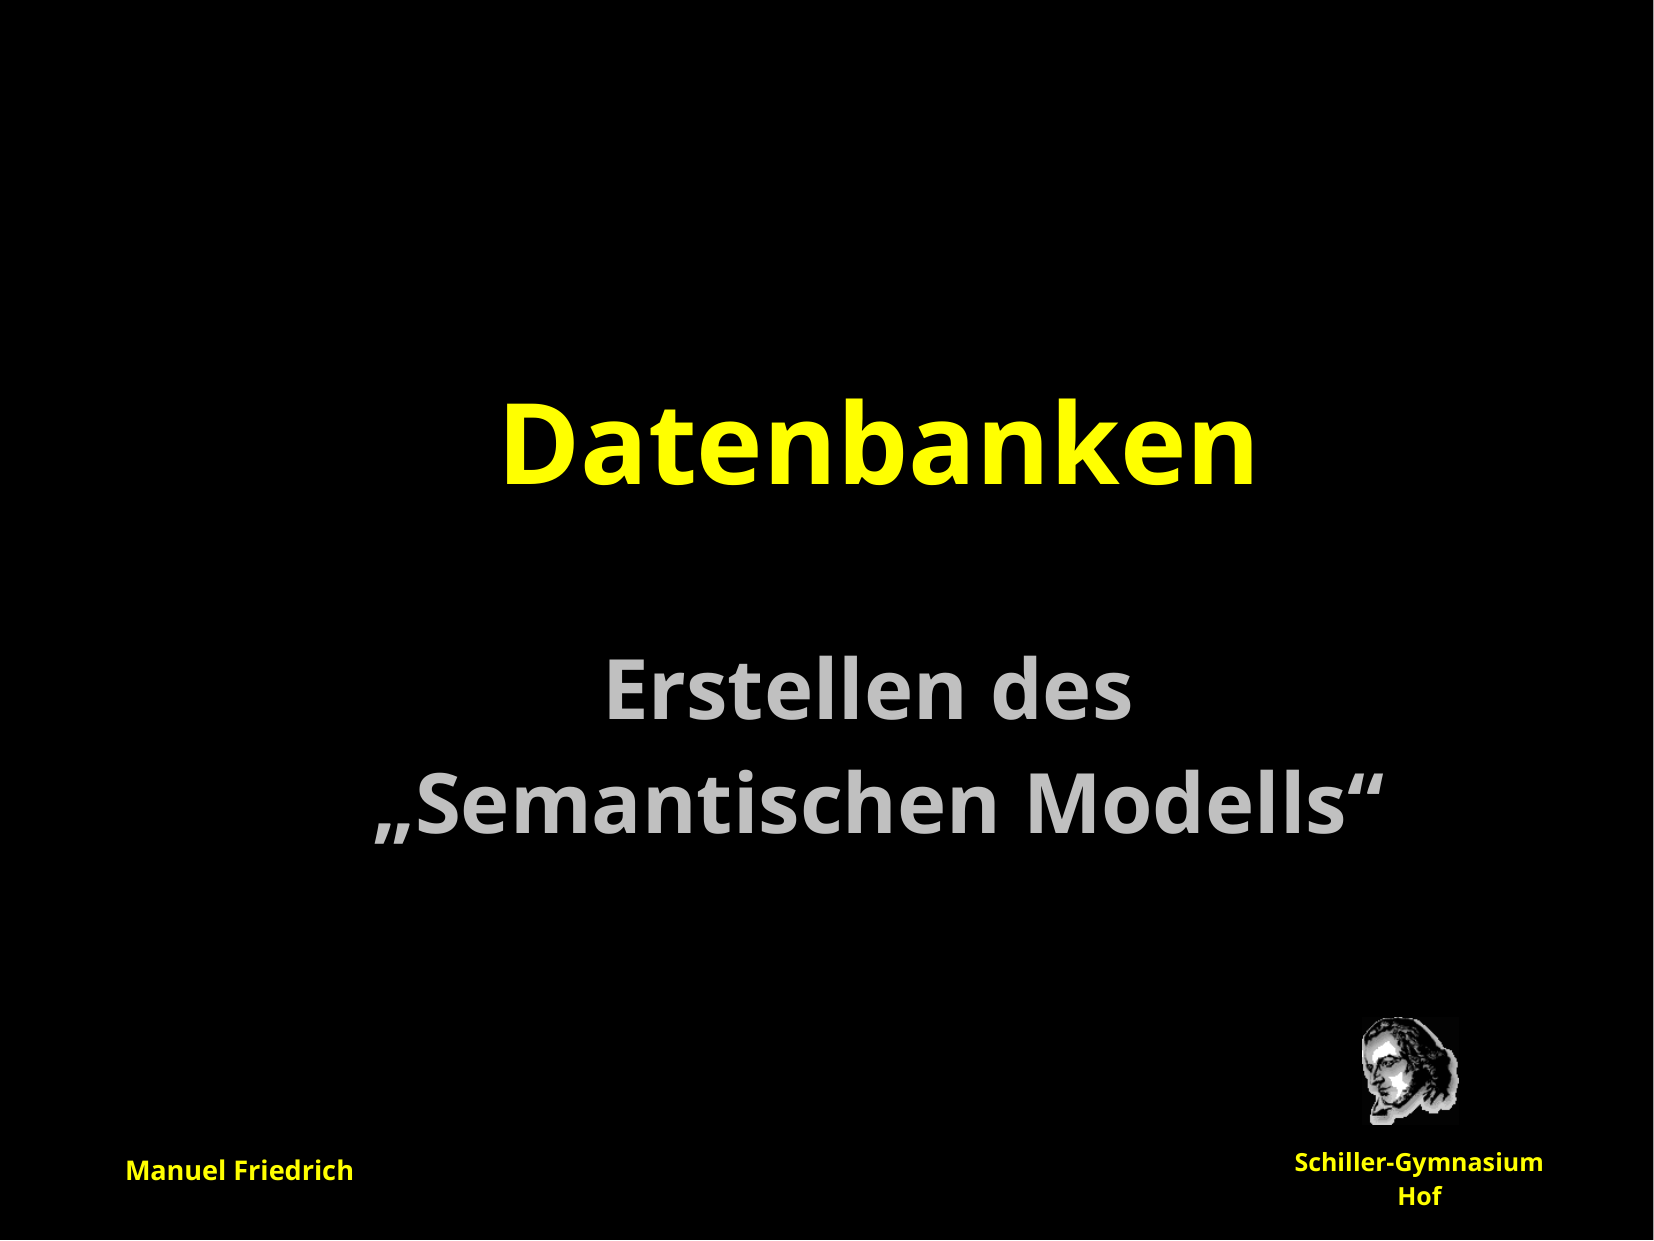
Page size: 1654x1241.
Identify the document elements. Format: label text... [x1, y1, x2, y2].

picture [1362, 1017, 1459, 1125]
text_box Manuel Friedrich [124, 1151, 357, 1185]
text_box Schiller-Gymnasium Hof [1294, 1145, 1549, 1206]
text_box Datenbanken Erstellen des „Semantischen Modells“ [372, 363, 1401, 799]
